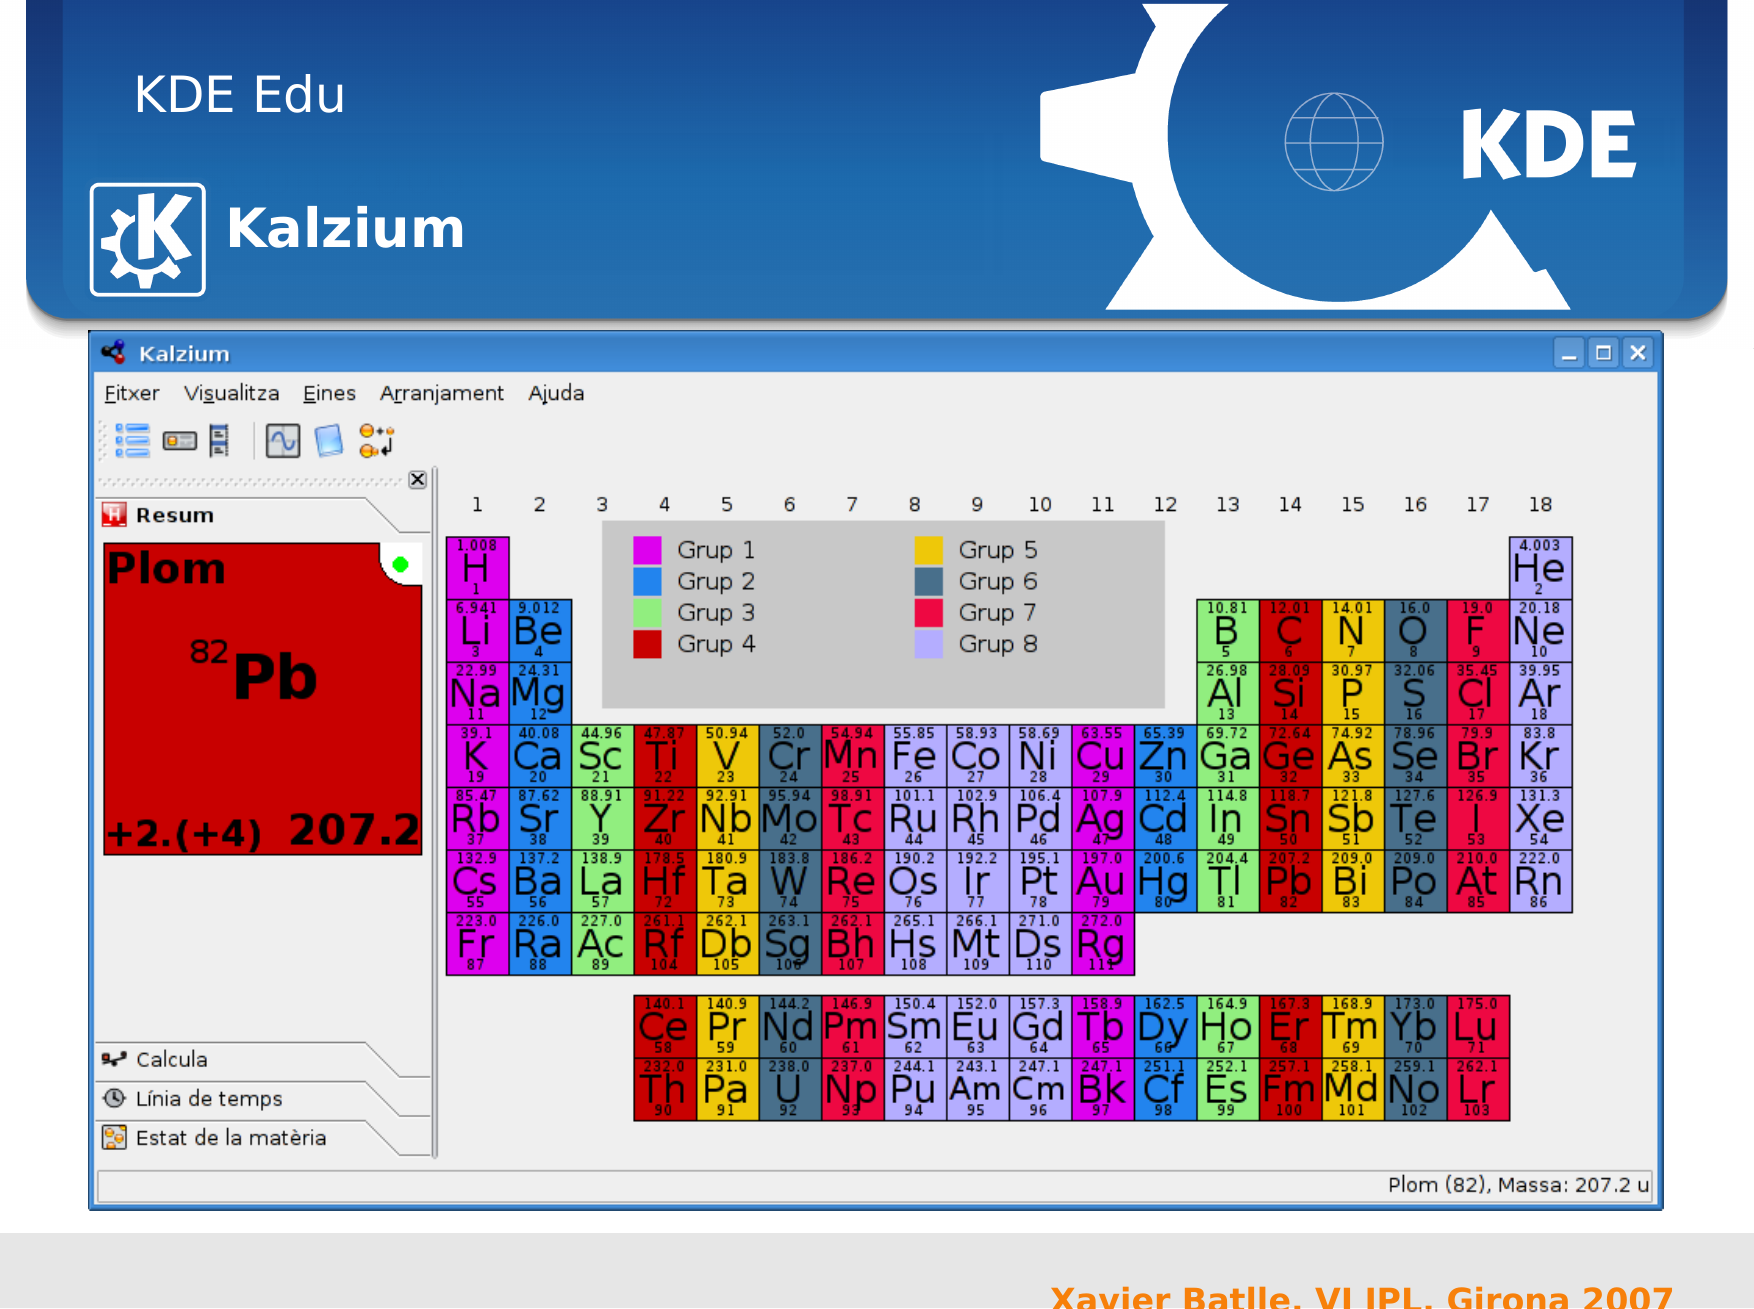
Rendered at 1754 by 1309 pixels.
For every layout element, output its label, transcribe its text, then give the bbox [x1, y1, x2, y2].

title Kalzium [225, 194, 1126, 264]
picture [0, 0, 1754, 1211]
